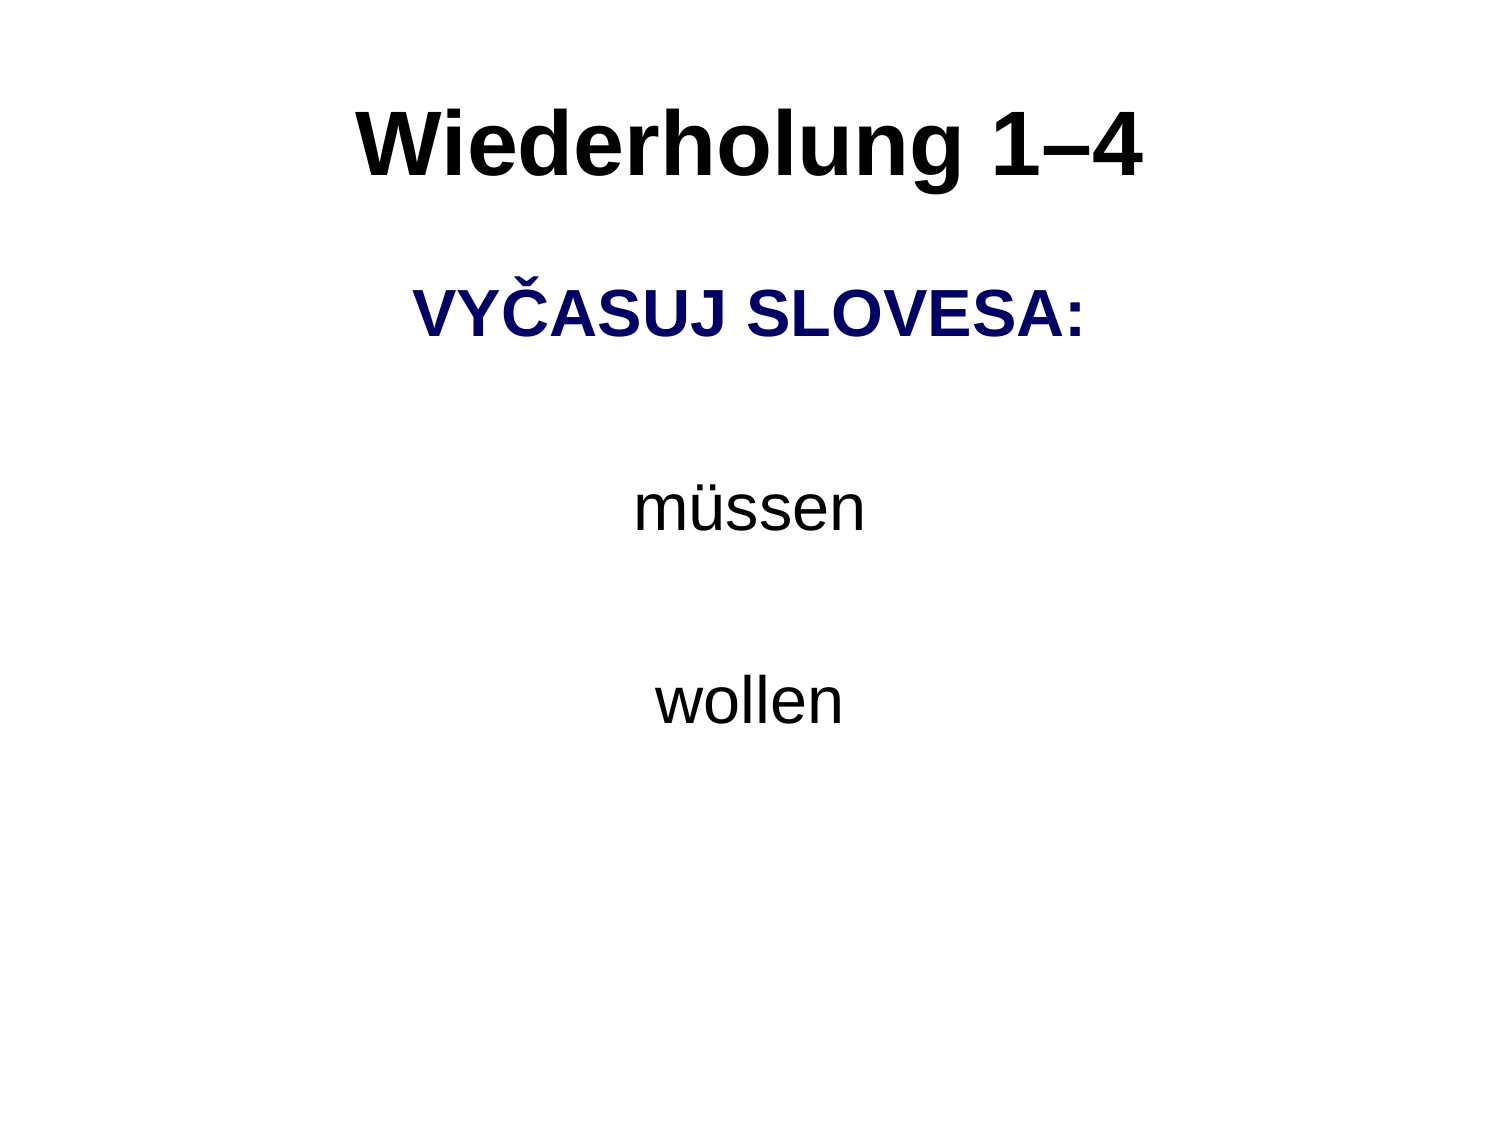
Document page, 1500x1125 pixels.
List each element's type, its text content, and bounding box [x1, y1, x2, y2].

title Wiederholung 1–4 [75, 45, 1426, 233]
list VYČASUJ SLOVESA: müssen wollen [75, 262, 1426, 1034]
